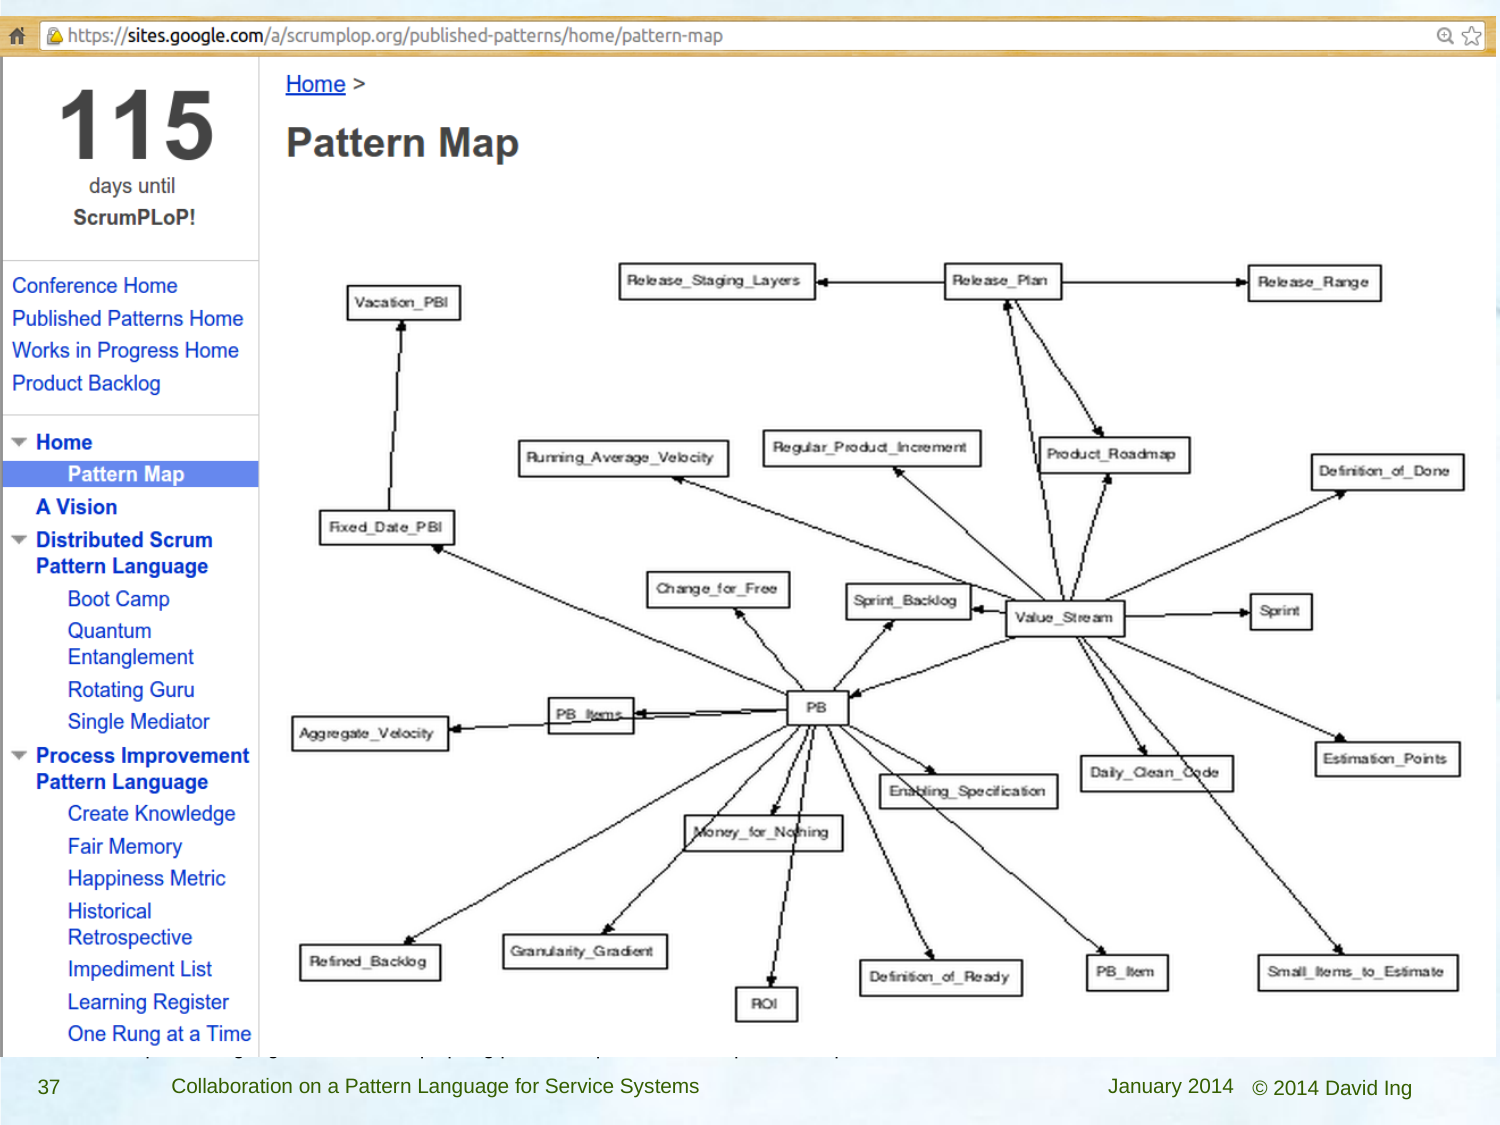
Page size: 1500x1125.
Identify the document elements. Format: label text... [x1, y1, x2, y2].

picture [0, 0, 1500, 1125]
text_box Source: https://sites.google.com/a/scrumplop.org/published-patterns/home/pattern-map [30, 1058, 1426, 1088]
